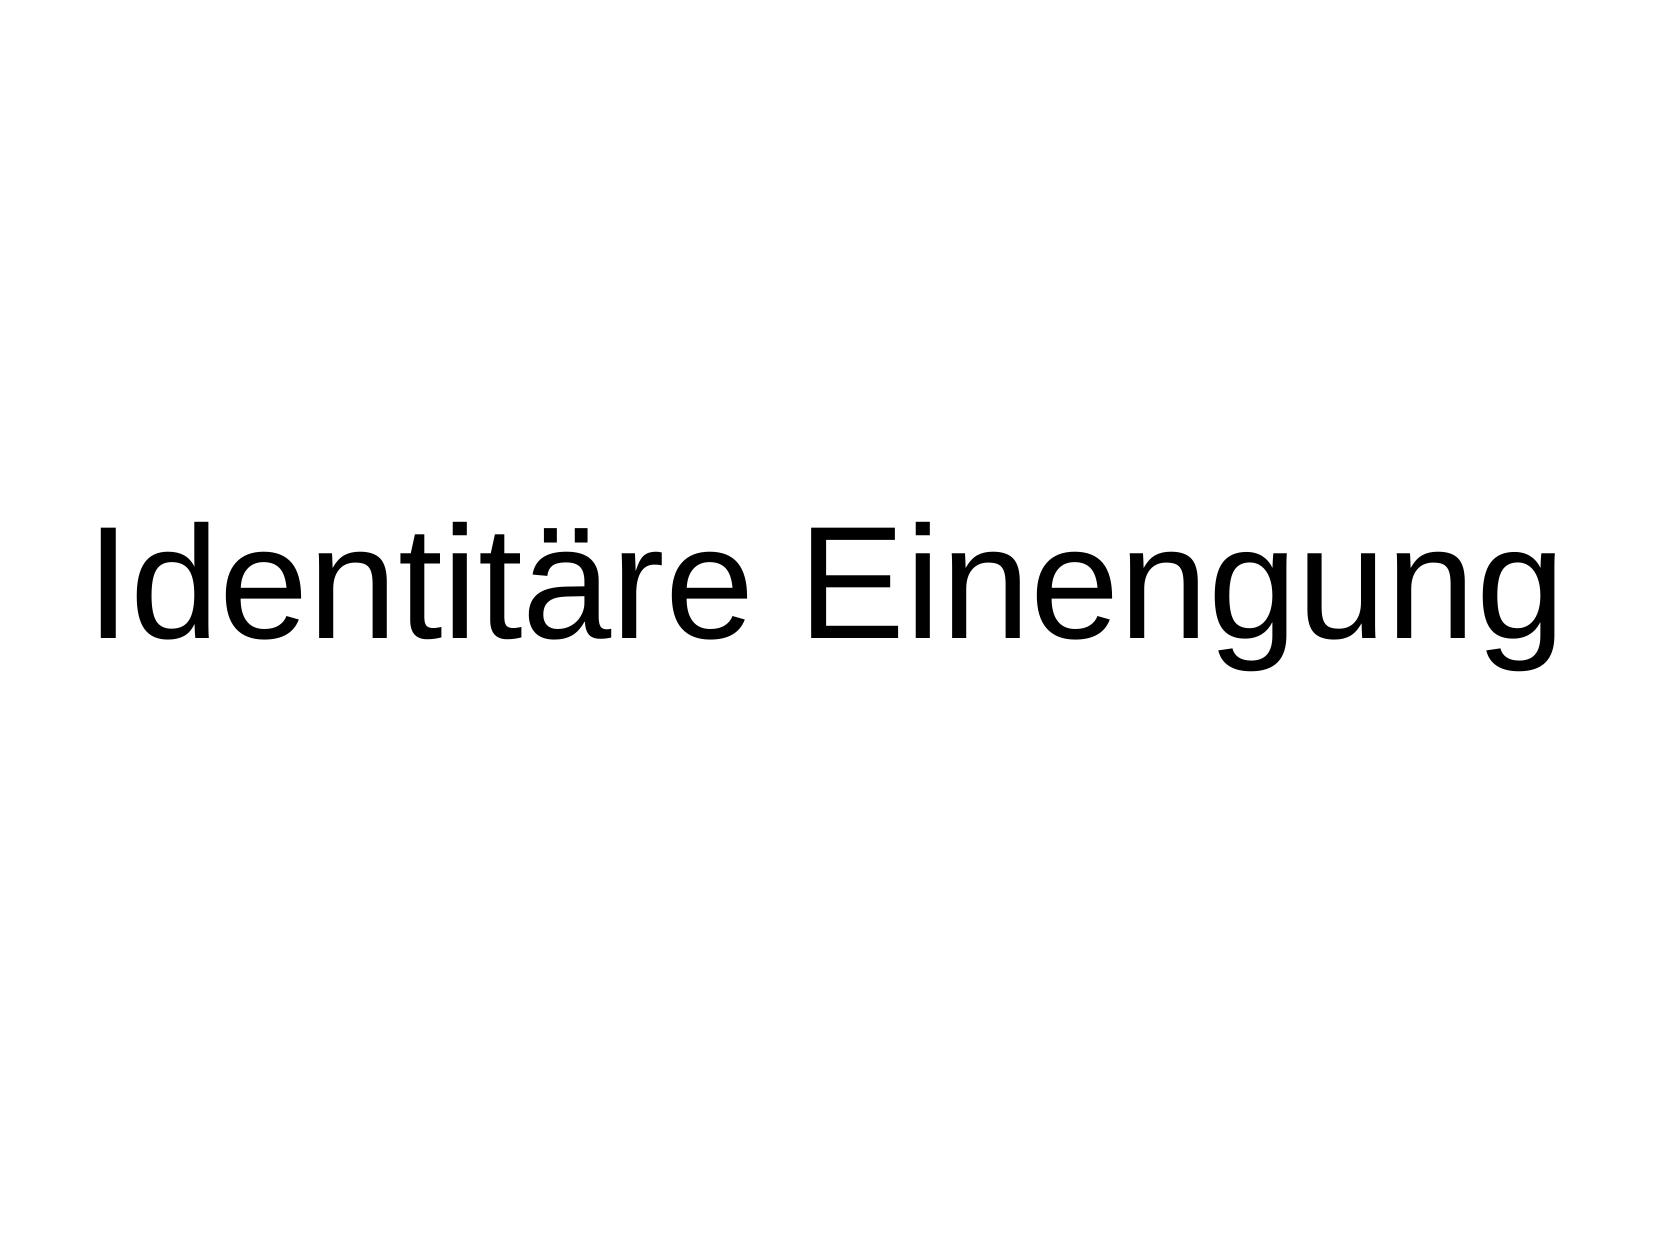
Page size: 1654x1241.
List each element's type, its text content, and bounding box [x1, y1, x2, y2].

text_box Identitäre Einengung [82, 56, 1571, 1102]
